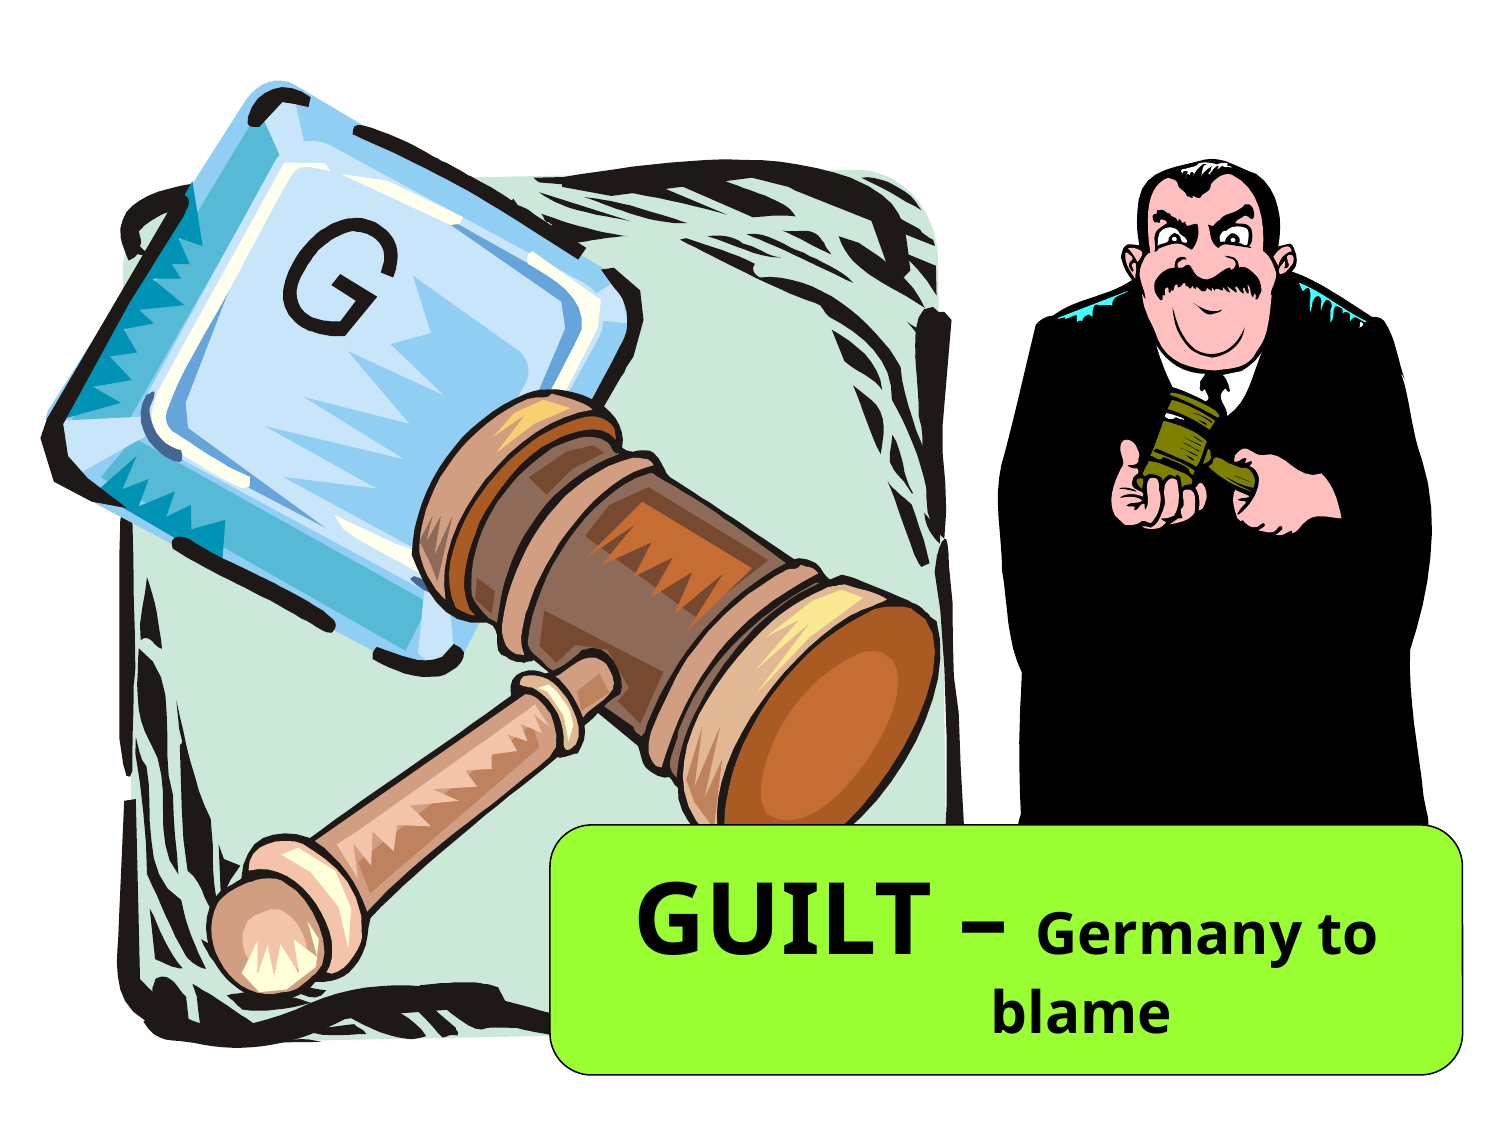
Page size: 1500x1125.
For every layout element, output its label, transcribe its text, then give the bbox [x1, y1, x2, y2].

picture [37, 75, 968, 1051]
text_box GUILT – Germany to blame [549, 824, 1463, 1075]
picture [987, 149, 1456, 842]
